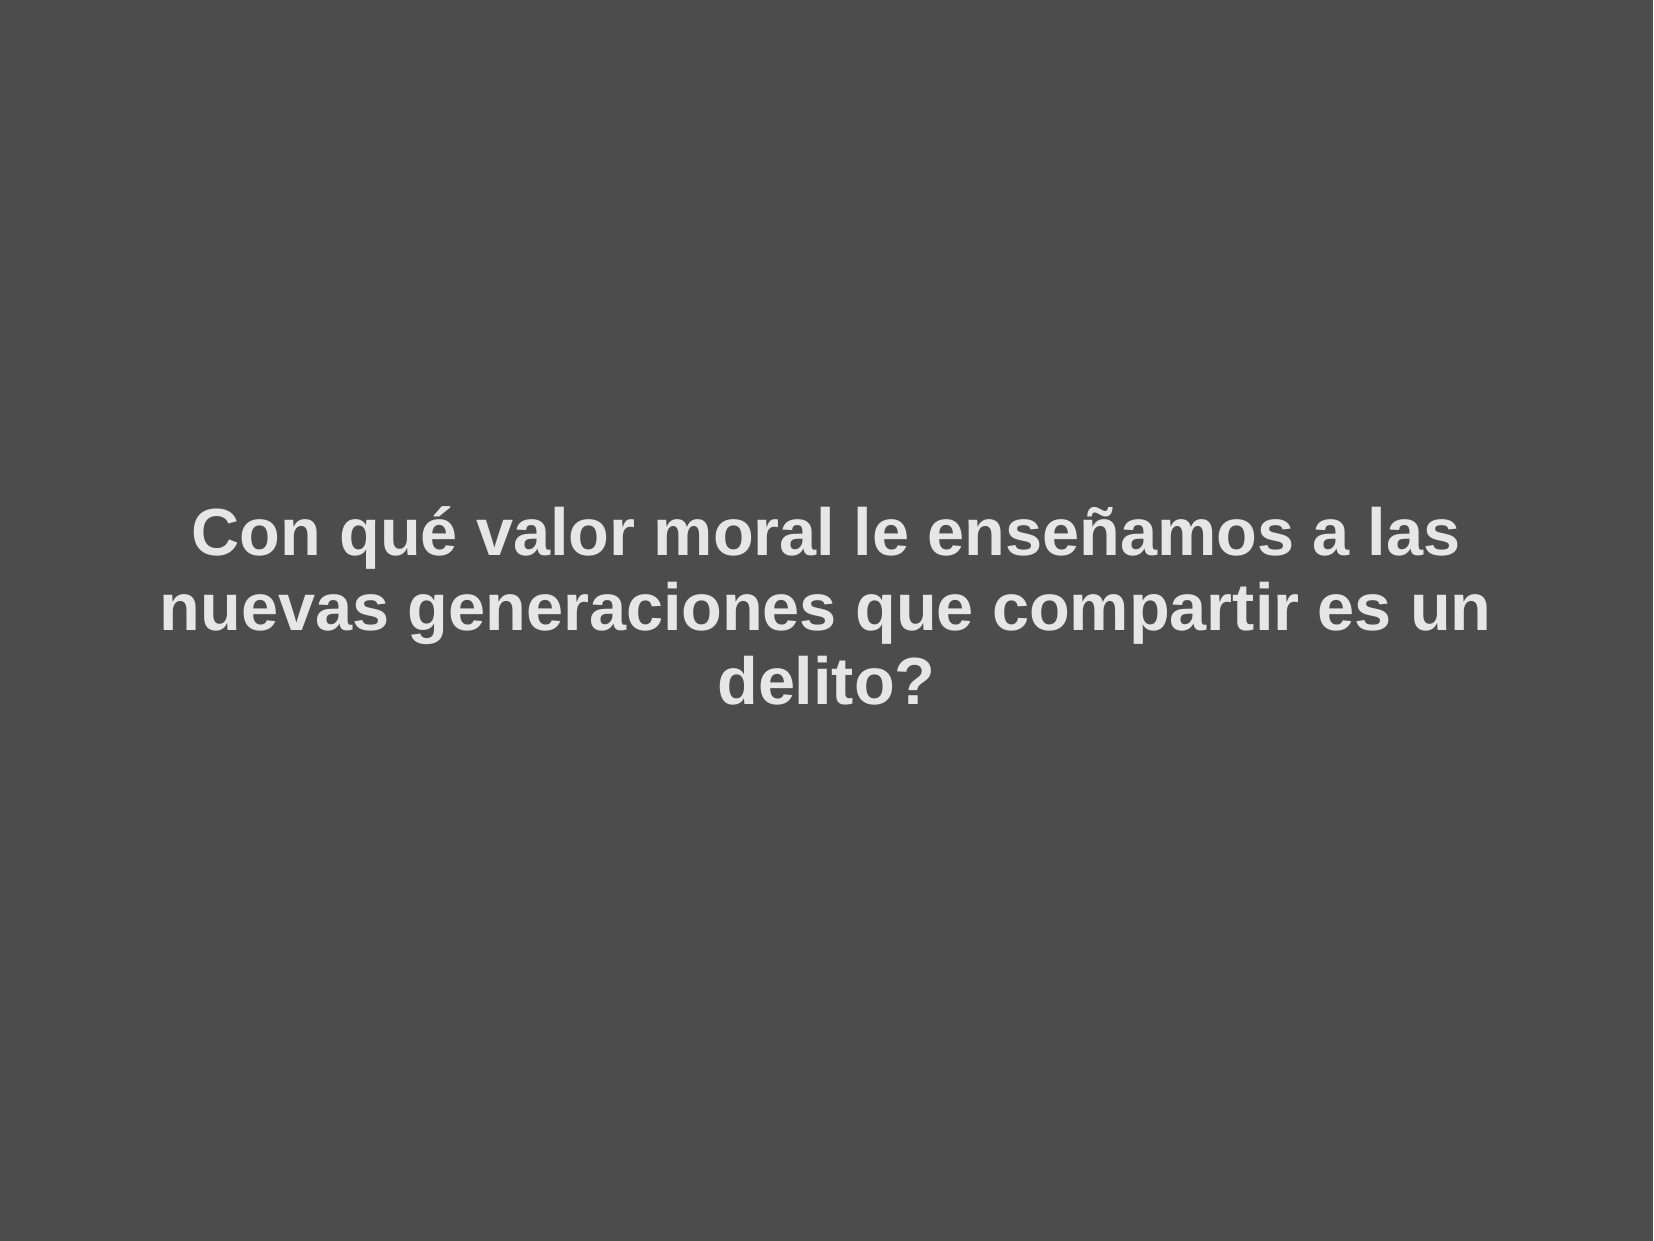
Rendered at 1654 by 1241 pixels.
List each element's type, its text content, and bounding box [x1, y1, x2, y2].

subtitle Con qué valor moral le enseñamos a las nuevas generaciones que compartir es un delito? [82, 112, 1571, 1102]
